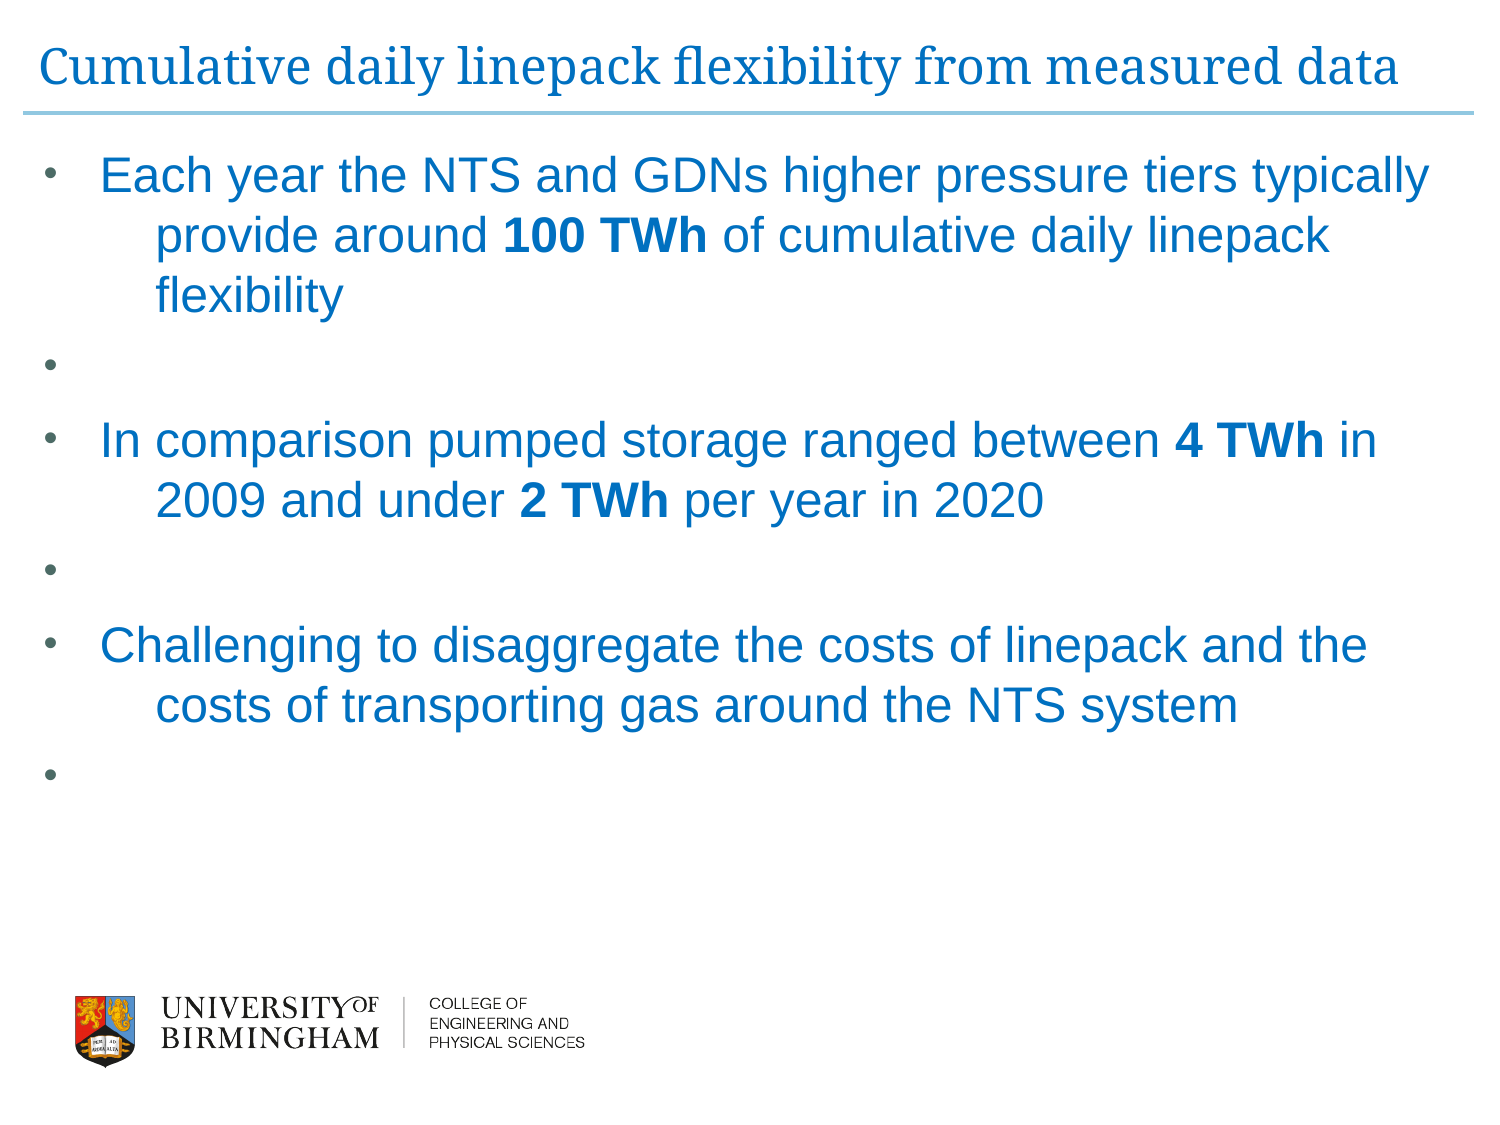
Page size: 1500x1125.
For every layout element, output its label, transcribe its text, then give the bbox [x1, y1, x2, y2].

list Each year the NTS and GDNs higher pressure tiers typically provide around 100 TWh of cumulative daily linepack flexibility In comparison pumped storage ranged between 4 TWh in 2009 and under 2 TWh per year in 2020 Challenging to disaggregate the costs of linepack and the costs of transporting gas around the NTS system [28, 134, 1474, 858]
title Cumulative daily linepack flexibility from measured data [23, 27, 1474, 96]
